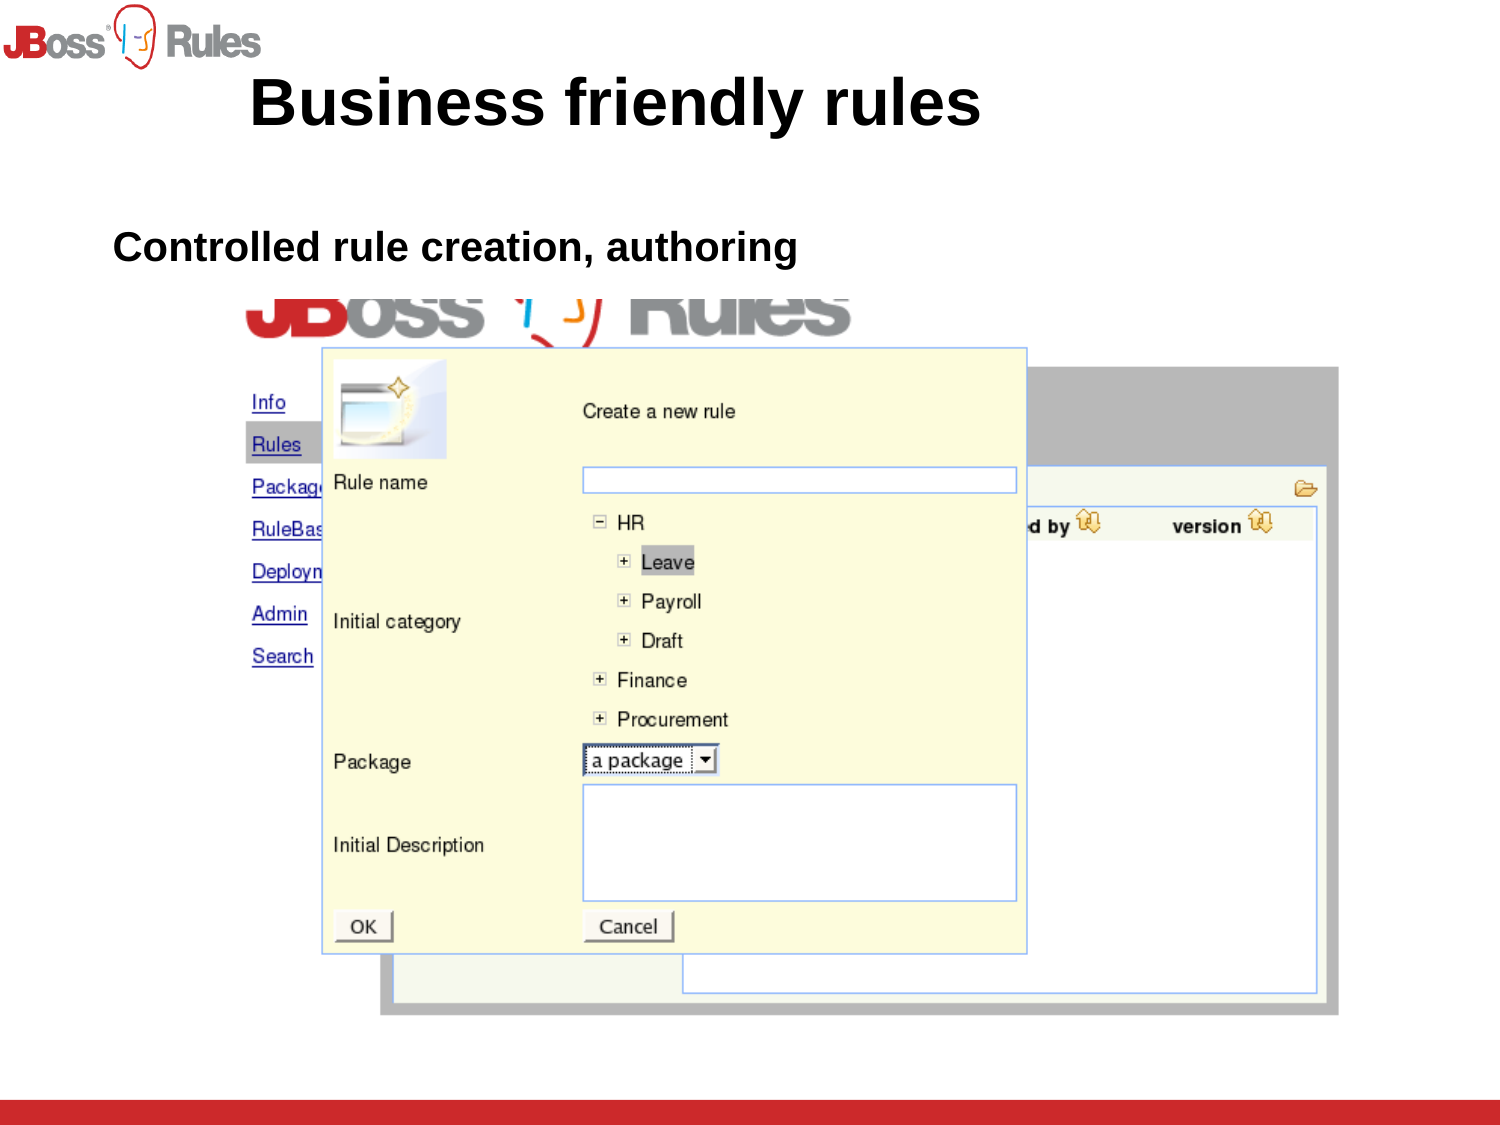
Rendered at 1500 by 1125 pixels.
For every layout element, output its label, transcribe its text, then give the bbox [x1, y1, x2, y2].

list Controlled rule creation, authoring [112, 212, 1388, 889]
picture [222, 299, 1351, 1029]
picture [0, 0, 266, 73]
title Business friendly rules [249, 37, 1451, 149]
